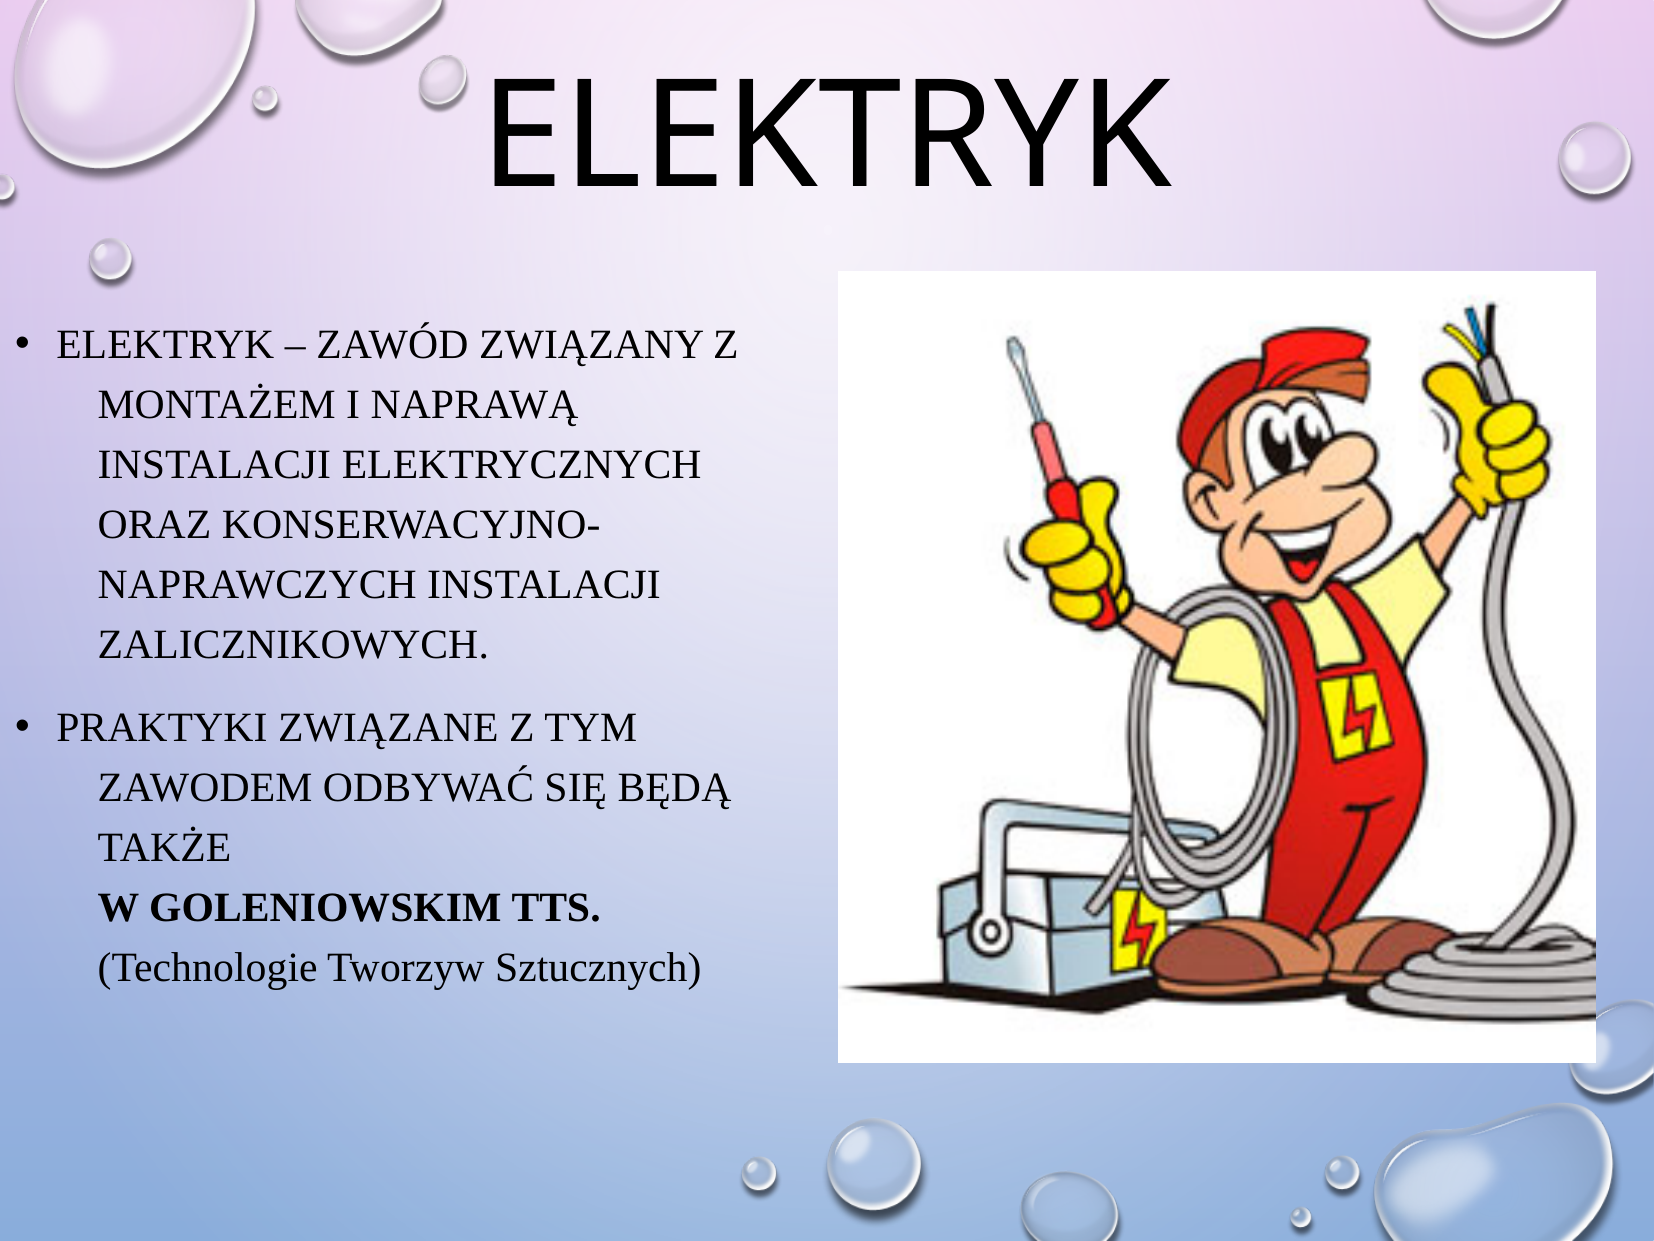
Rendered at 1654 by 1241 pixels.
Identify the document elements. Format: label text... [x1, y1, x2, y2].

list Elektryk – zawód związany z montażem i naprawą instalacji elektrycznych oraz konserwacyjno-naprawczych instalacji zalicznikowych. Praktyki związane z tym zawodem odbywać się będą także w Goleniowskim TTS. (Technologie Tworzyw Sztucznych) [0, 299, 804, 1019]
title Elektryk [0, 47, 1654, 229]
picture [838, 271, 1596, 1063]
